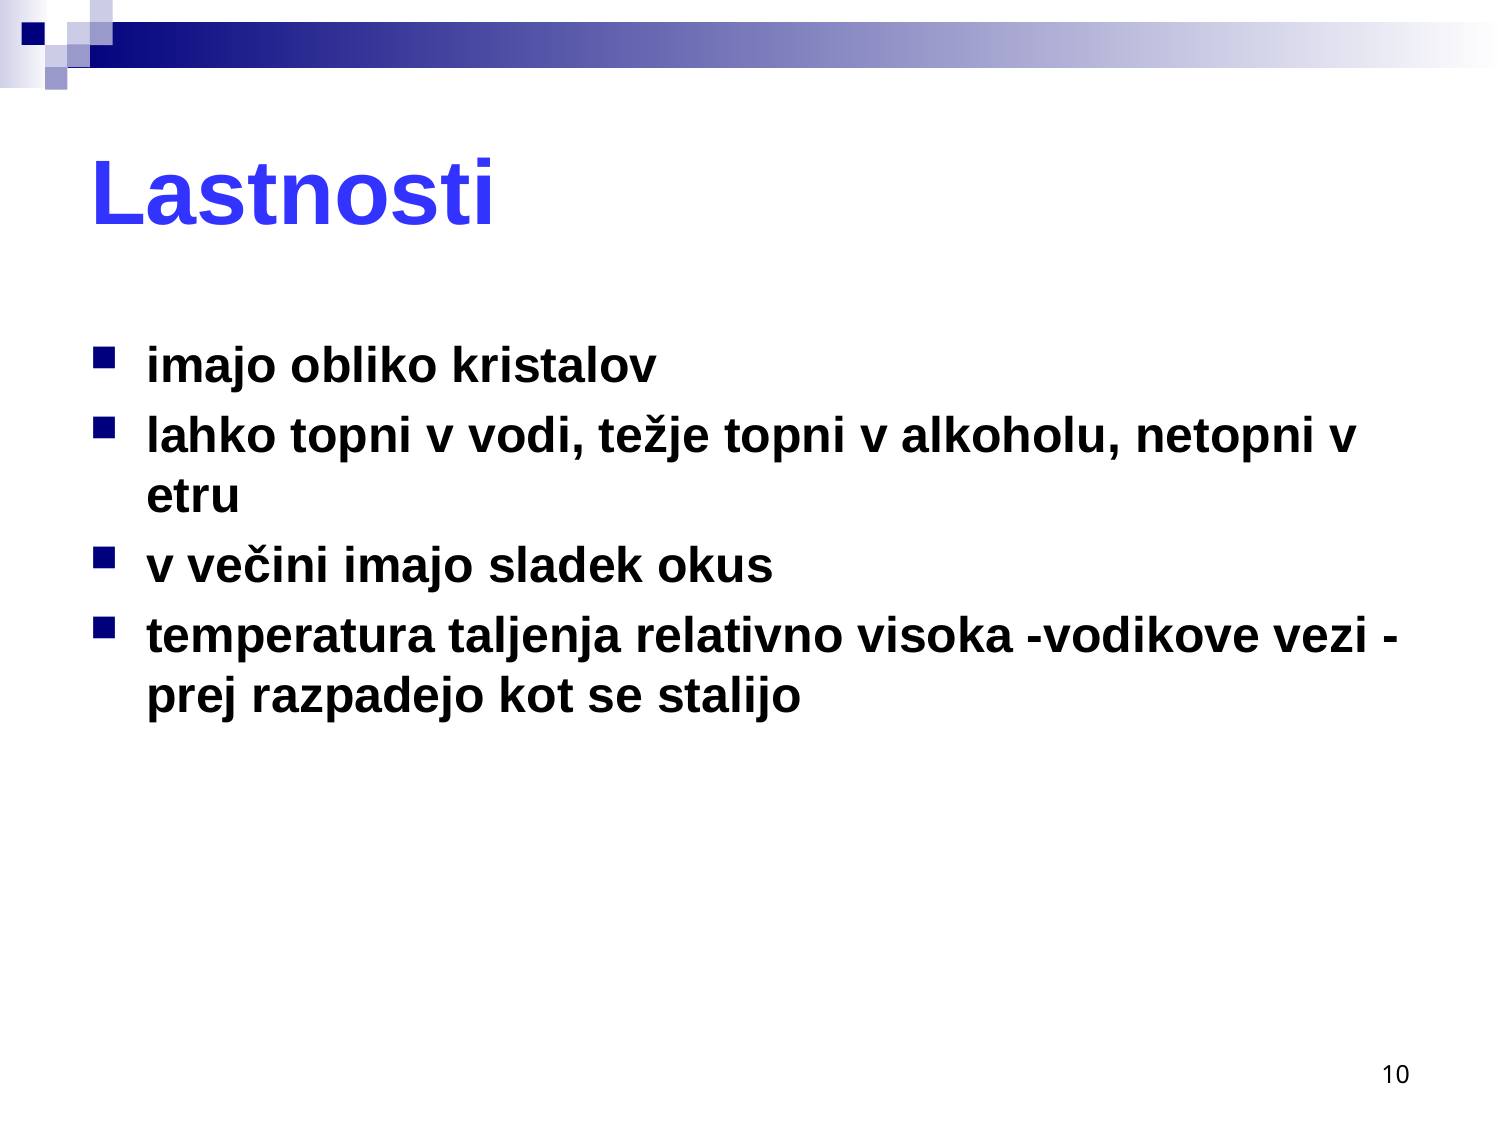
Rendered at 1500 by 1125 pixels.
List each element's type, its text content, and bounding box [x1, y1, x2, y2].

title Lastnosti [75, 75, 1425, 300]
list imajo obliko kristalov lahko topni v vodi, težje topni v alkoholu, netopni v etru v večini imajo sladek okus temperatura taljenja relativno visoka -vodikove vezi - prej razpadejo kot se stalijo [75, 324, 1425, 963]
slide_number <number> [1074, 1025, 1425, 1100]
